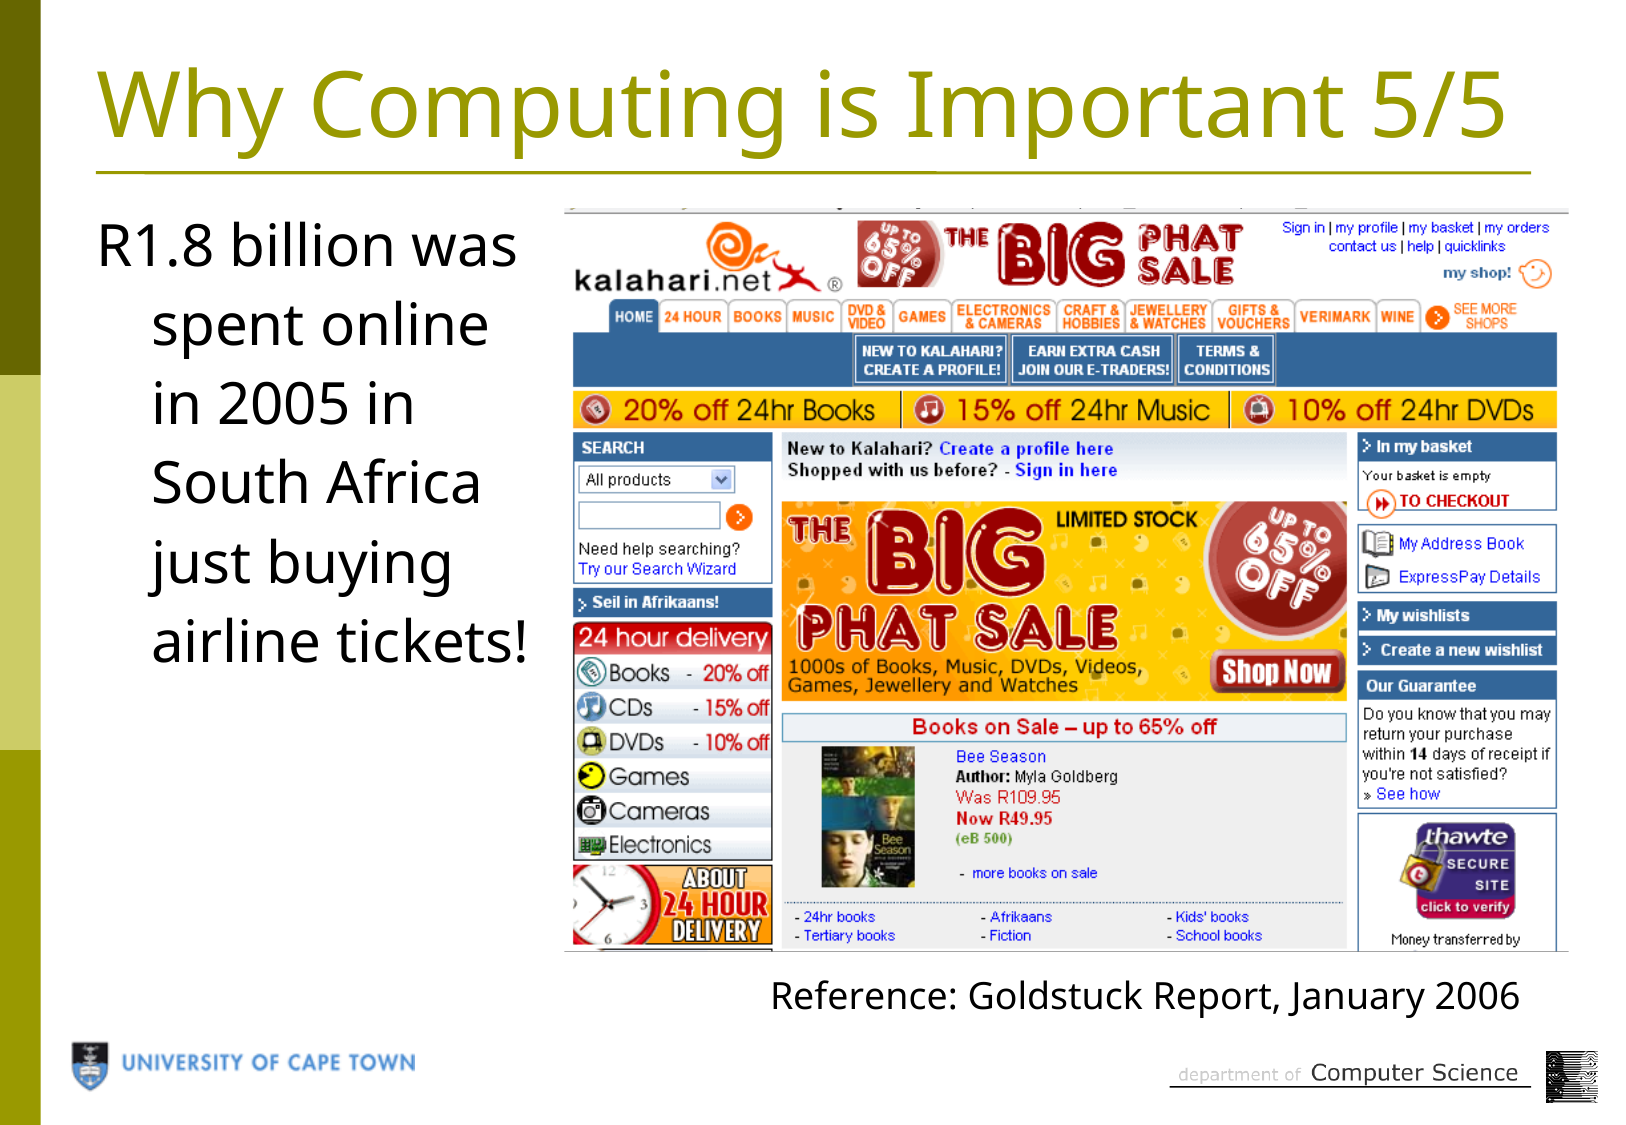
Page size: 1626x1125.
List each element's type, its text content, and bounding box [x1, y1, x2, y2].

picture [61, 1024, 415, 1103]
text_box Reference: Goldstuck Report, January 2006 [755, 964, 1537, 1025]
picture [564, 208, 1569, 952]
list R1.8 billion was spent online in 2005 in South Africa just buying airline tickets! [81, 196, 565, 1006]
picture [1546, 1051, 1598, 1103]
picture [1169, 1043, 1532, 1091]
title Why Computing is Important 5/5 [81, 45, 1544, 173]
